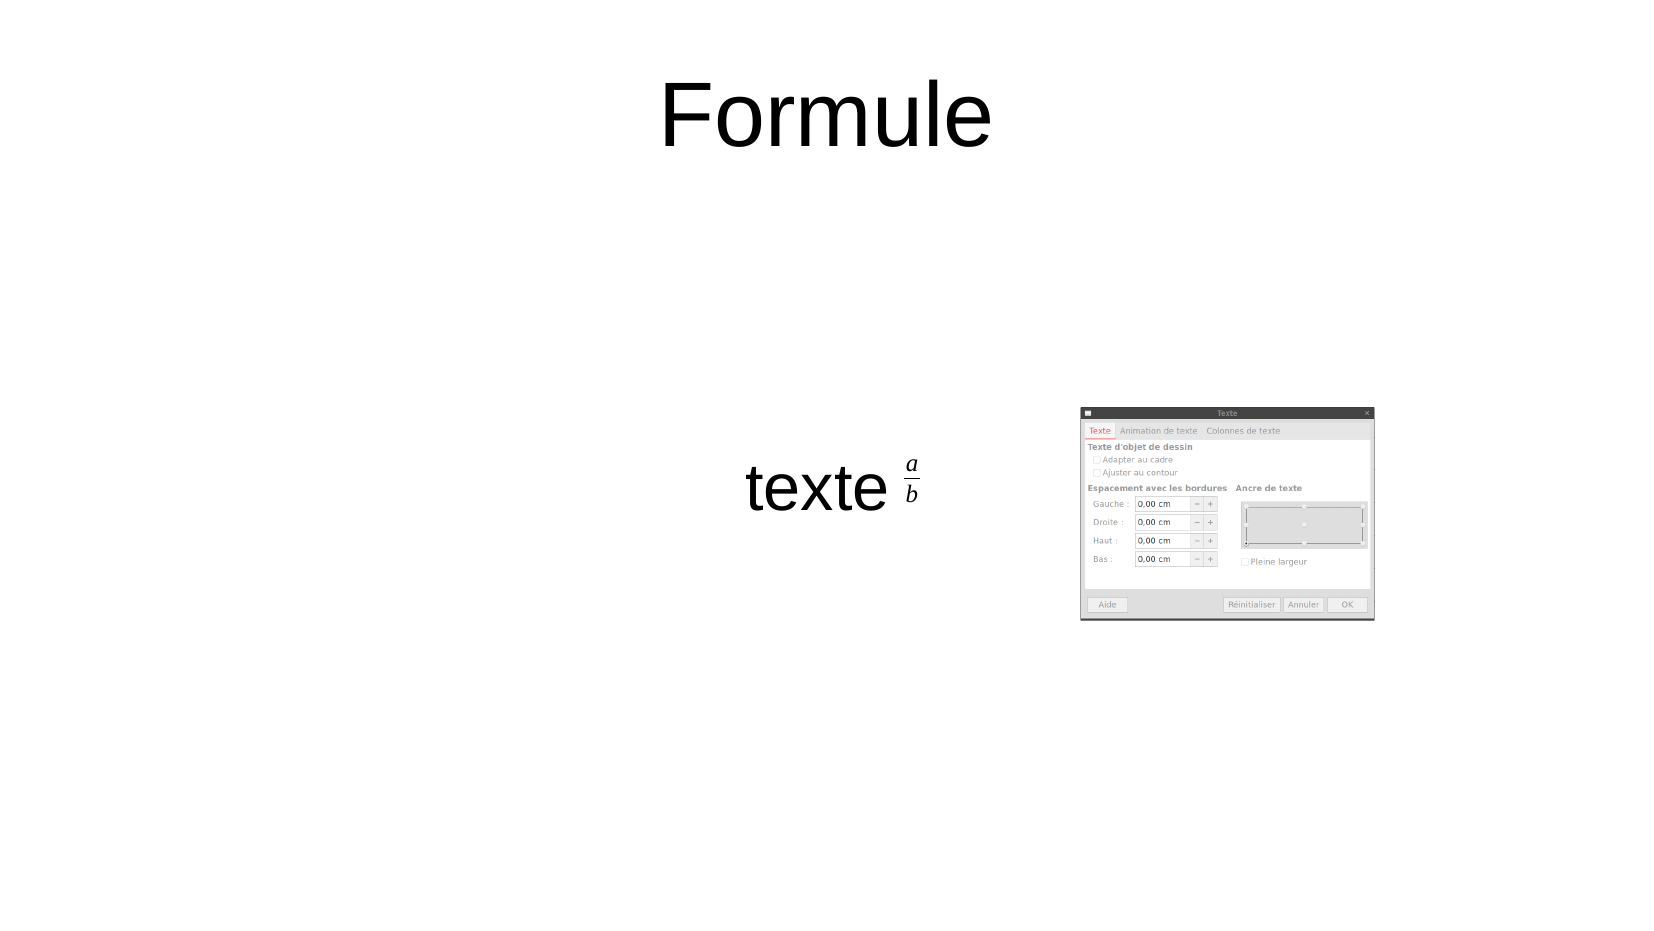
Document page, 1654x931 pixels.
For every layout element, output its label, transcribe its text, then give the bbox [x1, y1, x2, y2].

title Formule [82, 37, 1571, 193]
picture [1080, 405, 1376, 621]
chart [902, 448, 922, 509]
subtitle texte [82, 217, 1571, 758]
